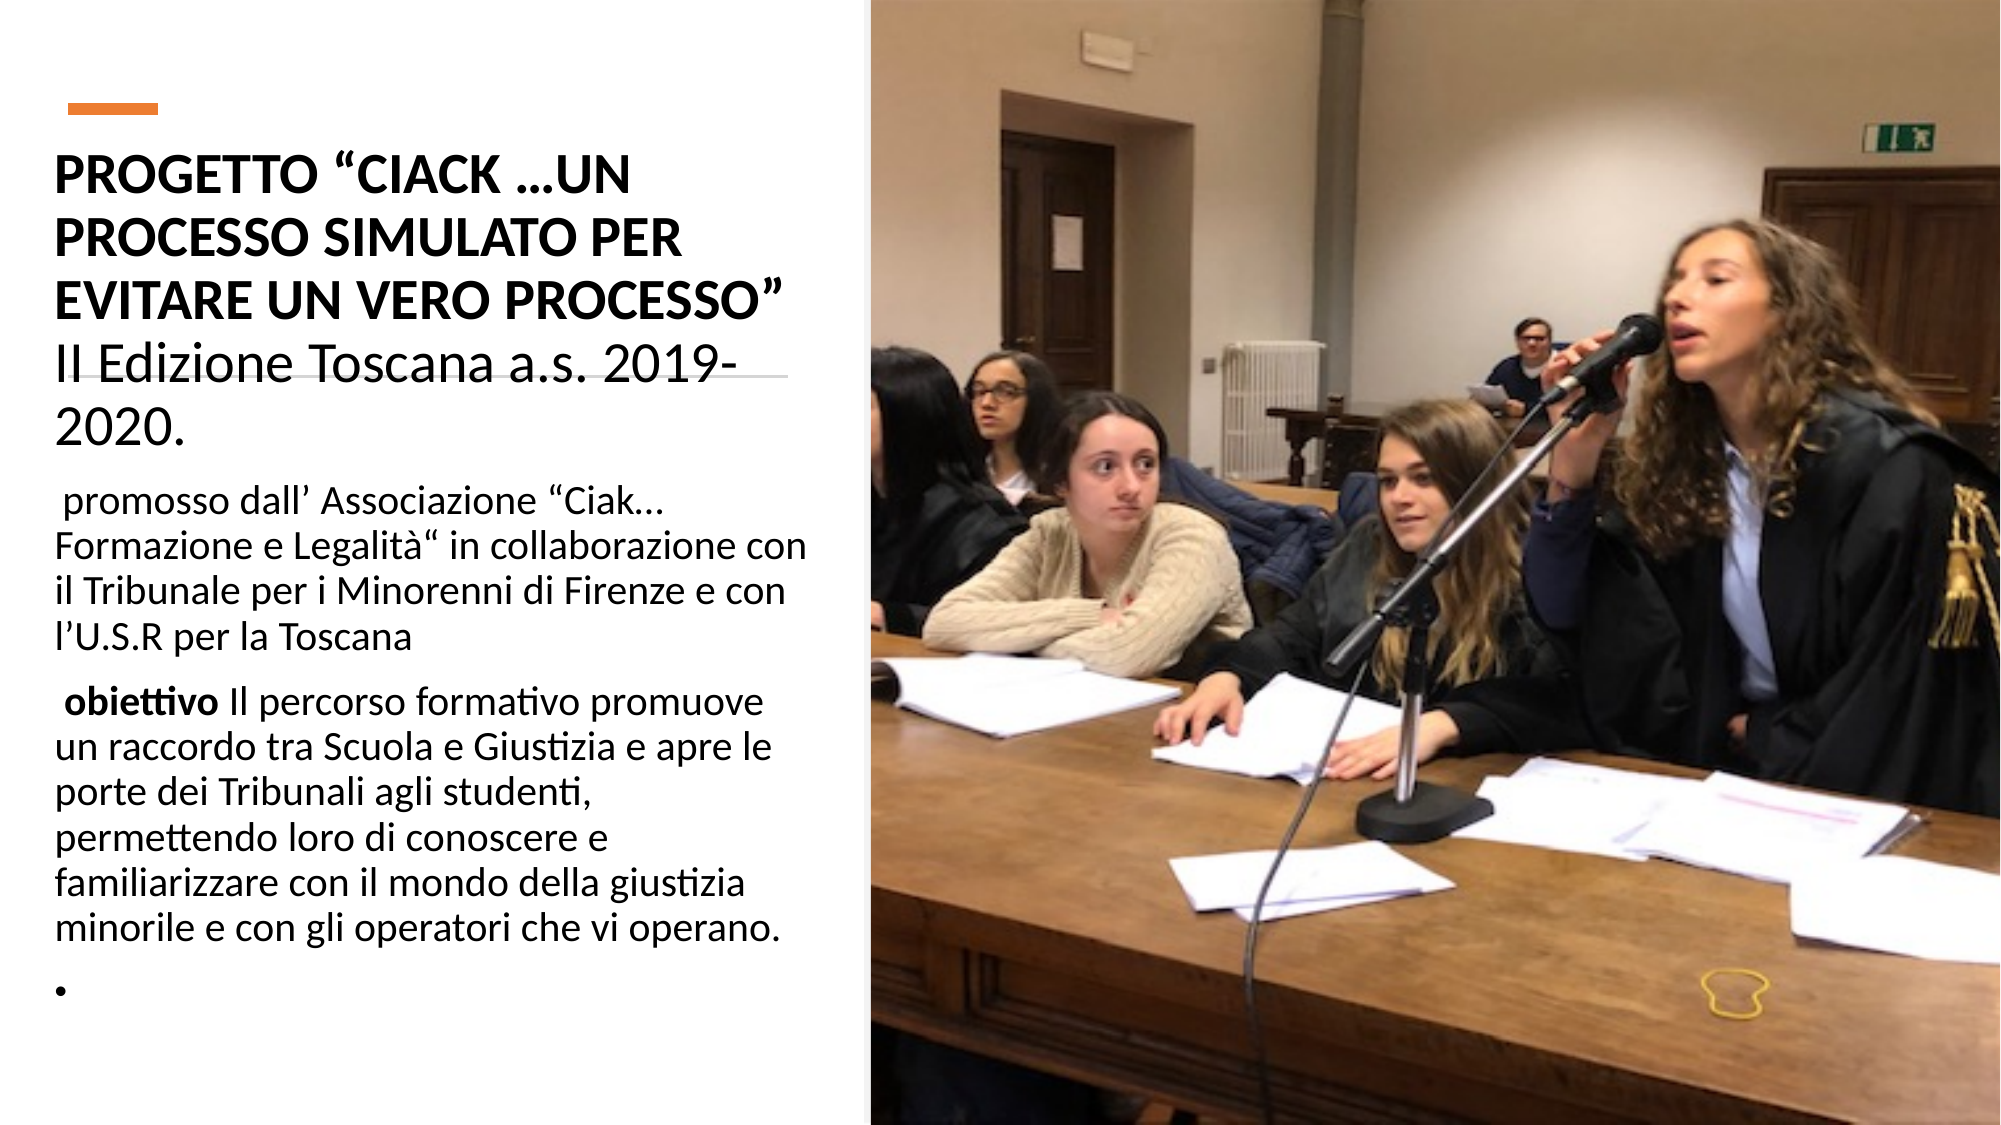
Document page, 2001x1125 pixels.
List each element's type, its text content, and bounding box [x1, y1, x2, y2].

picture [870, 0, 2000, 1125]
list PROGETTO “CIACK …UN PROCESSO SIMULATO PER EVITARE UN VERO PROCESSO” II Edizione Toscana a.s. 2019-2020. promosso dall’ Associazione “Ciak…Formazione e Legalità“ in collaborazione con il Tribunale per i Minorenni di Firenze e con l’U.S.R per la Toscana obiettivo Il percorso formativo promuove un raccordo tra Scuola e Giustizia e apre le porte dei Tribunali agli studenti, permettendo loro di conoscere e familiarizzare con il mondo della giustizia minorile e con gli operatori che vi operano. [39, 136, 832, 1085]
text_box [0, 0, 870, 1125]
